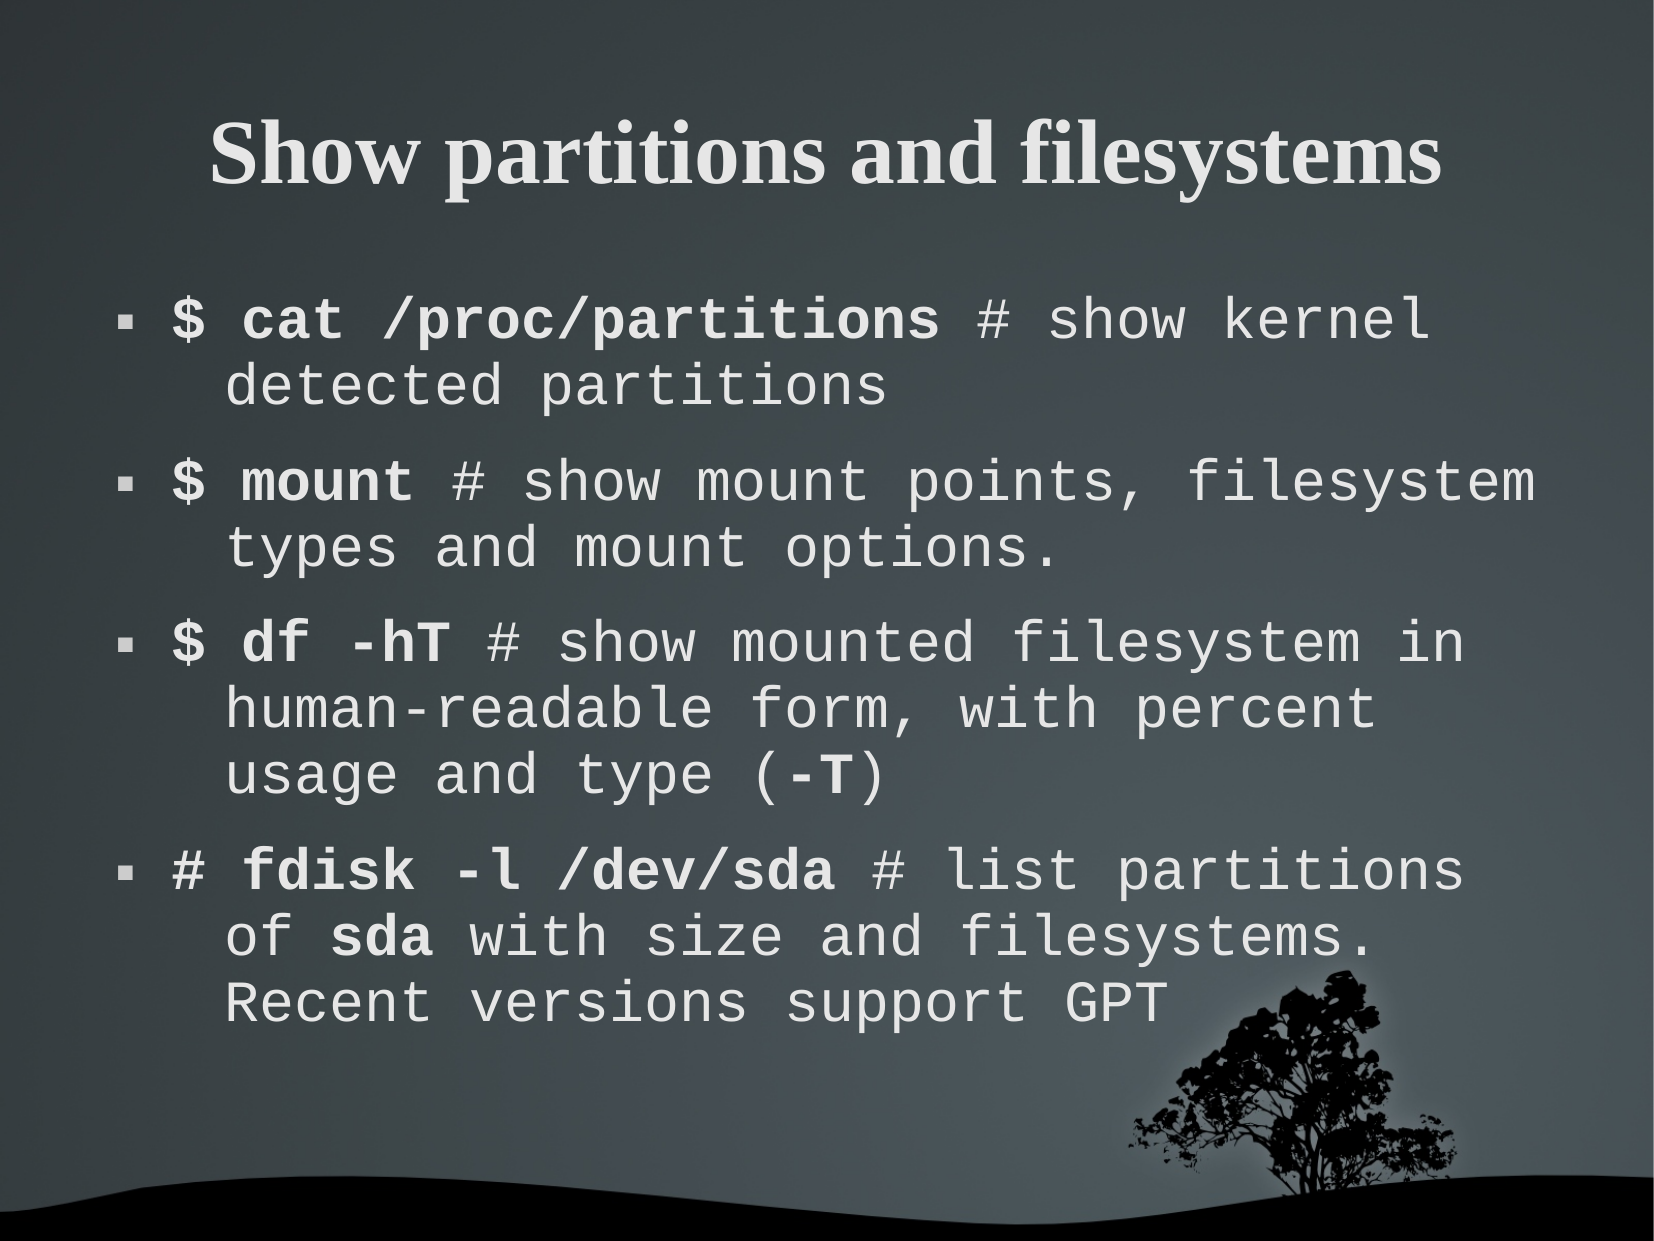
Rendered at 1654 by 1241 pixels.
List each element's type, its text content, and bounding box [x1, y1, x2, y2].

picture [0, 0, 1654, 1241]
list $ cat /proc/partitions # show kernel detected partitions $ mount # show mount points, filesystem types and mount options. $ df -hT # show mounted filesystem in human-readable form, with percent usage and type (-Τ) # fdisk -l /dev/sda # list partitions of sda with size and filesystems. Recent versions support GPT [82, 290, 1571, 1212]
title Show partitions and filesystems [82, 33, 1571, 273]
